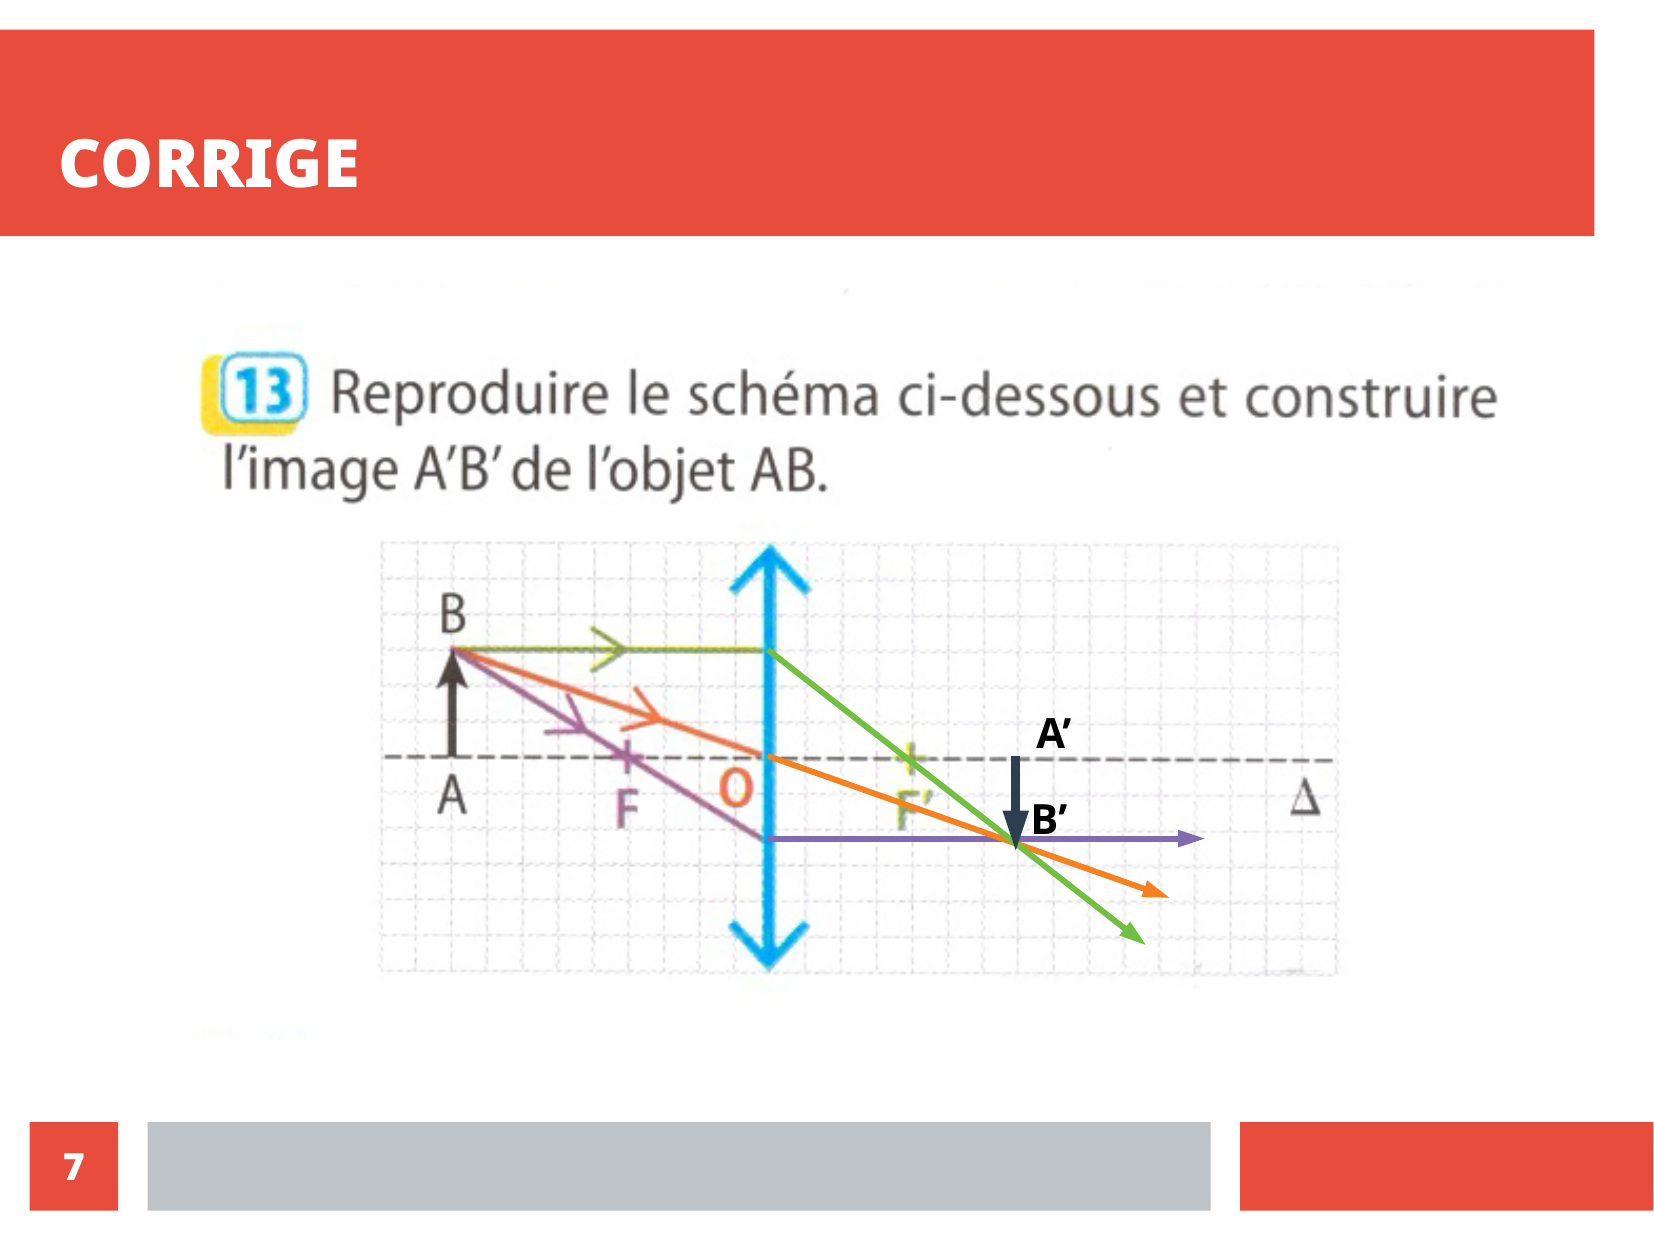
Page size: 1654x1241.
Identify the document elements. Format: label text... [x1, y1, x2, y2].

title CORRIGE [59, 59, 1595, 207]
text_box B’ [1015, 782, 1087, 857]
text_box A’ [1021, 696, 1093, 771]
picture [177, 283, 1527, 1040]
